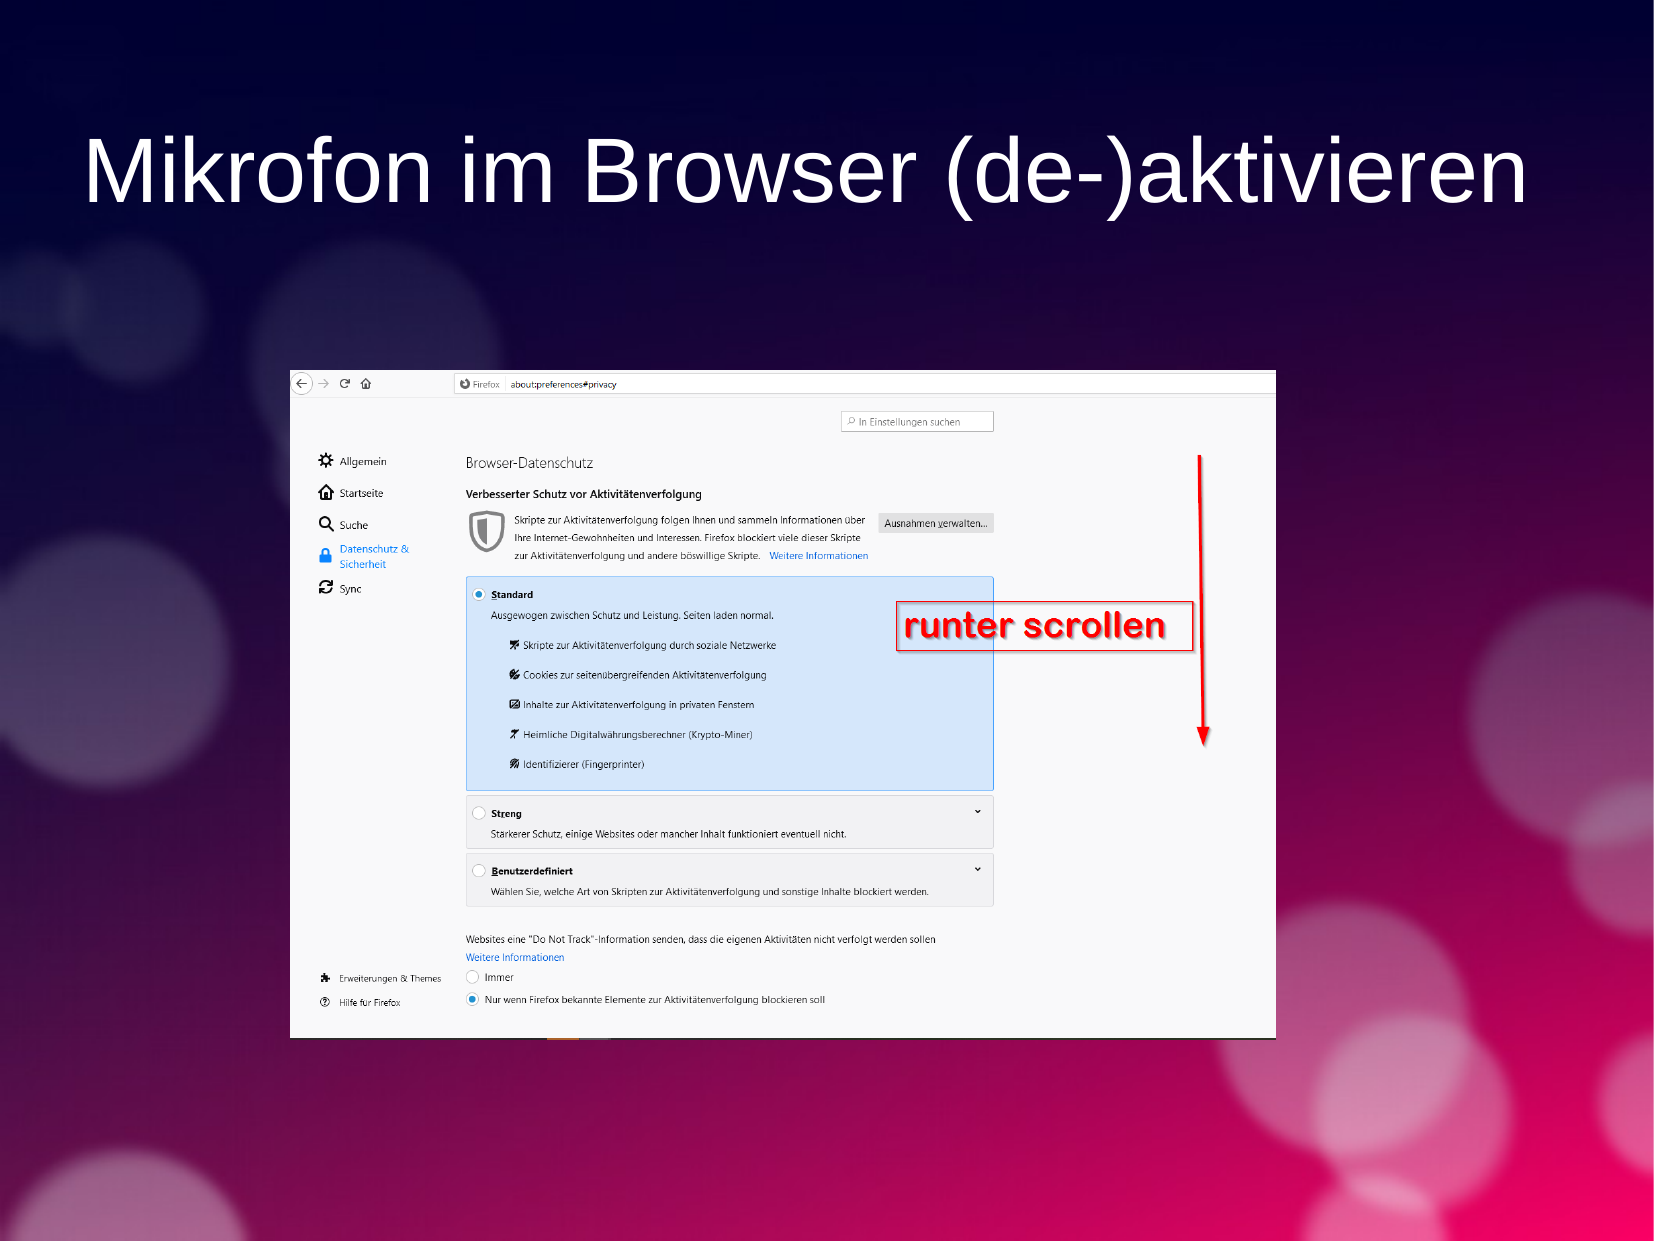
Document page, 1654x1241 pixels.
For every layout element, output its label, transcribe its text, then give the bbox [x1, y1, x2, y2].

picture [0, 0, 1654, 1241]
title Mikrofon im Browser (de-)aktivieren [82, 67, 1571, 275]
